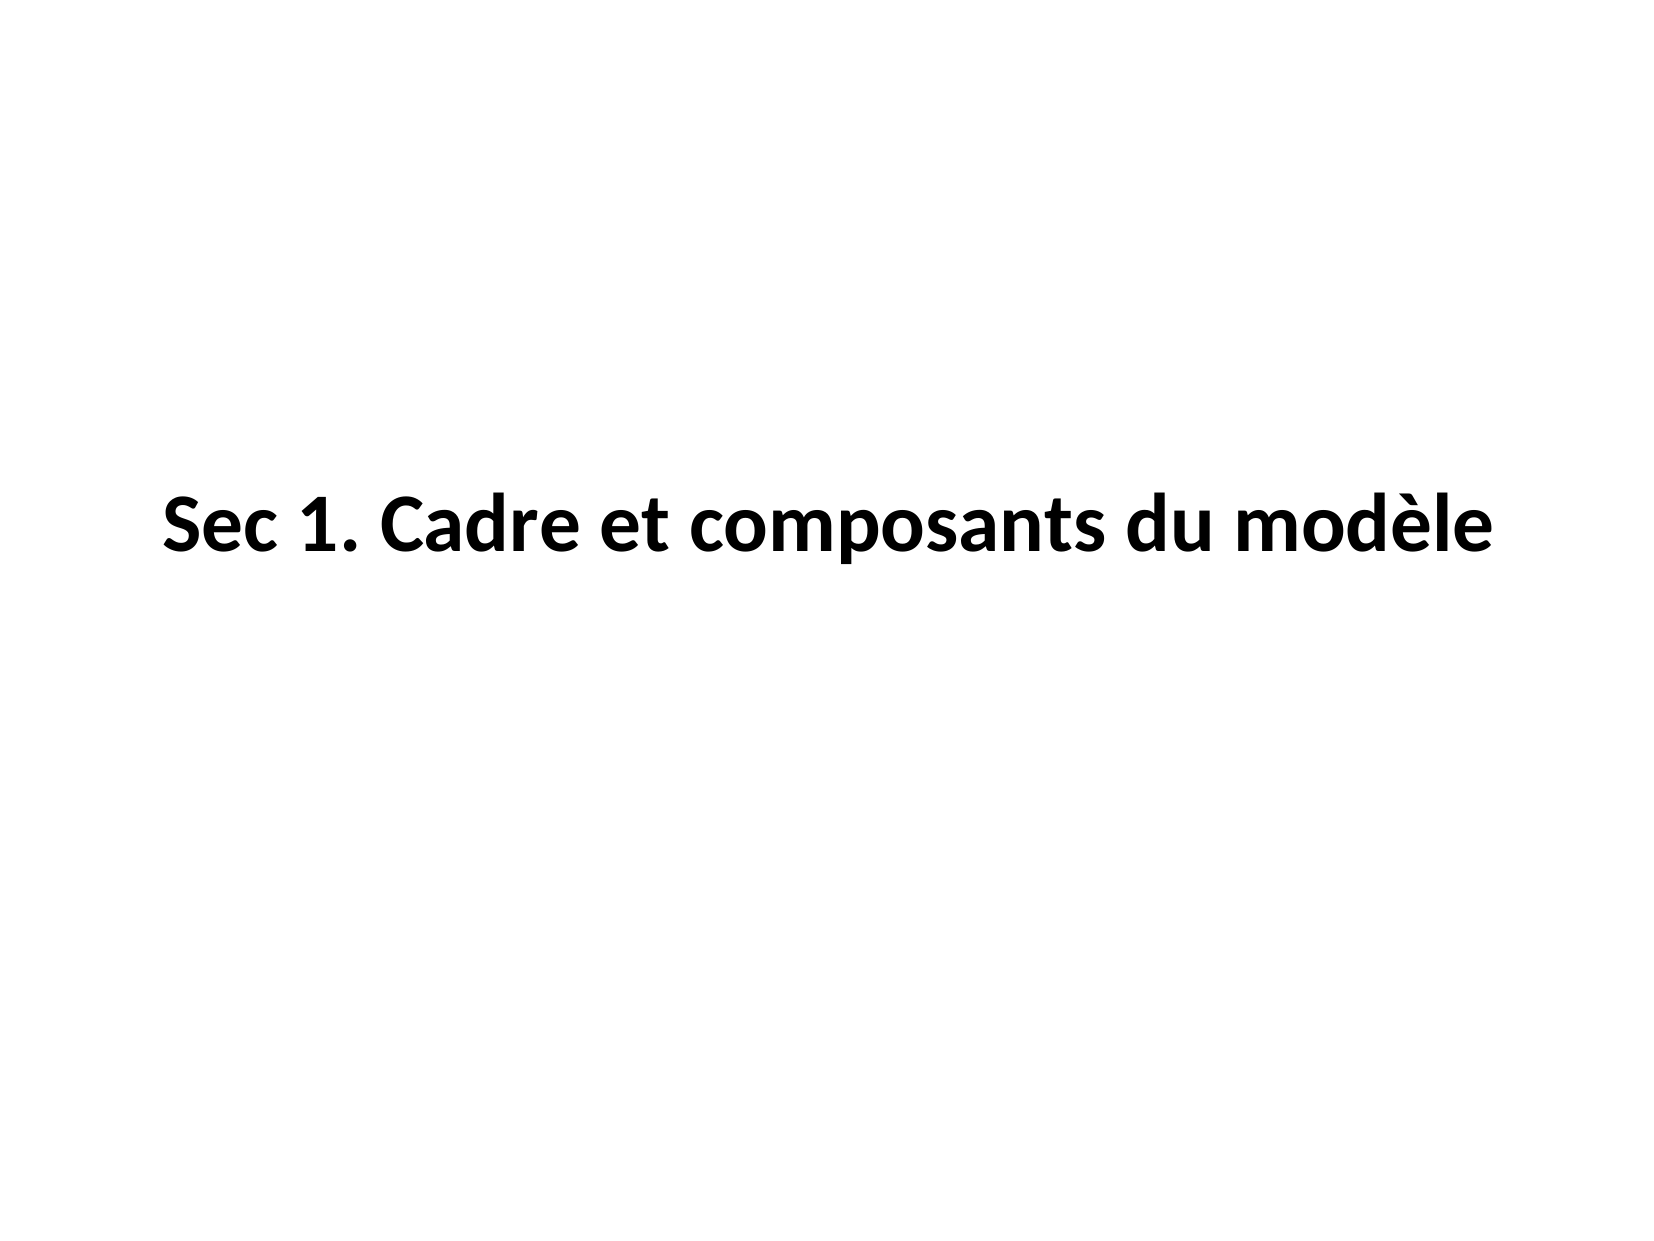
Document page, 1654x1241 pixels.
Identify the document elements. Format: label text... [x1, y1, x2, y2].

text_box Sec 1. Cadre et composants du modèle [77, 385, 1582, 652]
